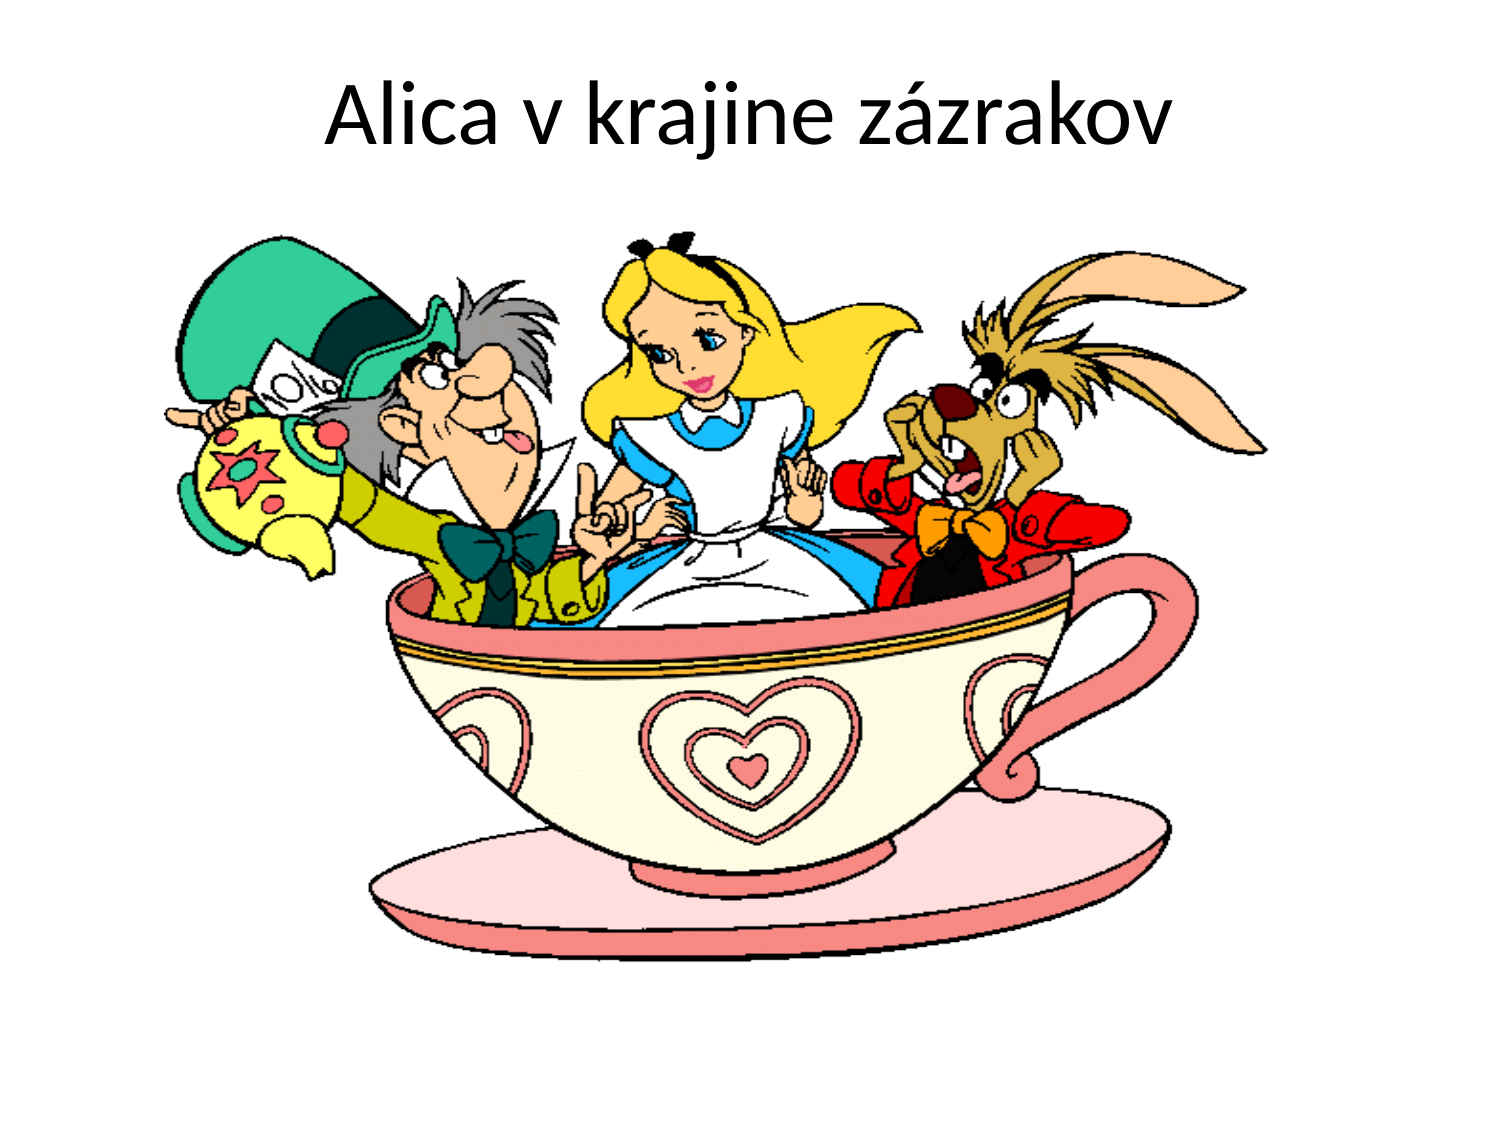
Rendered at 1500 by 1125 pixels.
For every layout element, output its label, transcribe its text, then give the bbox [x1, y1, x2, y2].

title Alica v krajine zázrakov [75, 45, 1425, 233]
picture [164, 222, 1278, 975]
